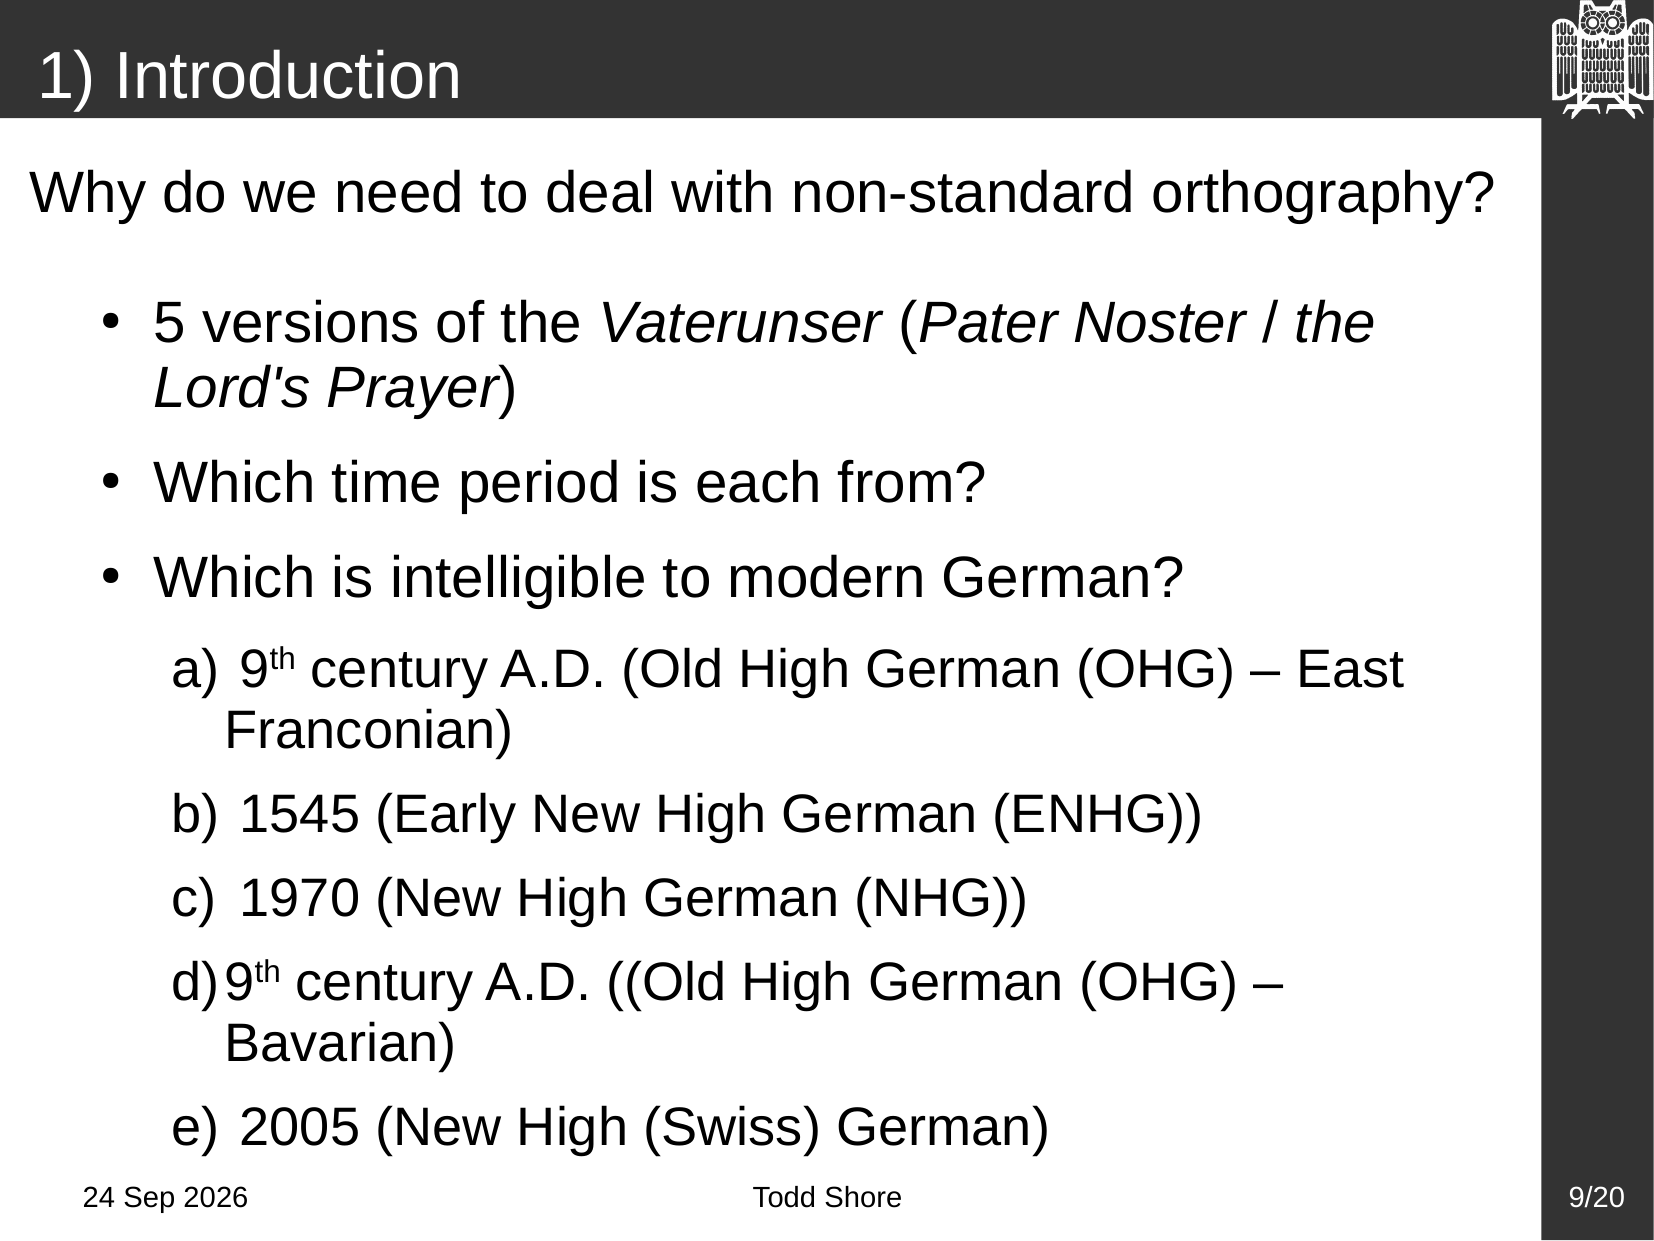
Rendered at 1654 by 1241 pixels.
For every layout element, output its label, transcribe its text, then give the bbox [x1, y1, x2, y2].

text_box 1) Introduction [22, 30, 478, 120]
title Why do we need to deal with non-standard orthography? [29, 147, 1518, 237]
list 5 versions of the Vaterunser (Pater Noster / the Lord's Prayer) Which time period is each from? Which is intelligible to modern German? 9th century A.D. (Old High German (OHG) – East Franconian) 1545 (Early New High German (ENHG)) 1970 (New High German (NHG)) 9th century A.D. ((Old High German (OHG) – Bavarian) 2005 (New High (Swiss) German) [82, 290, 1506, 1161]
picture [1552, 0, 1654, 119]
